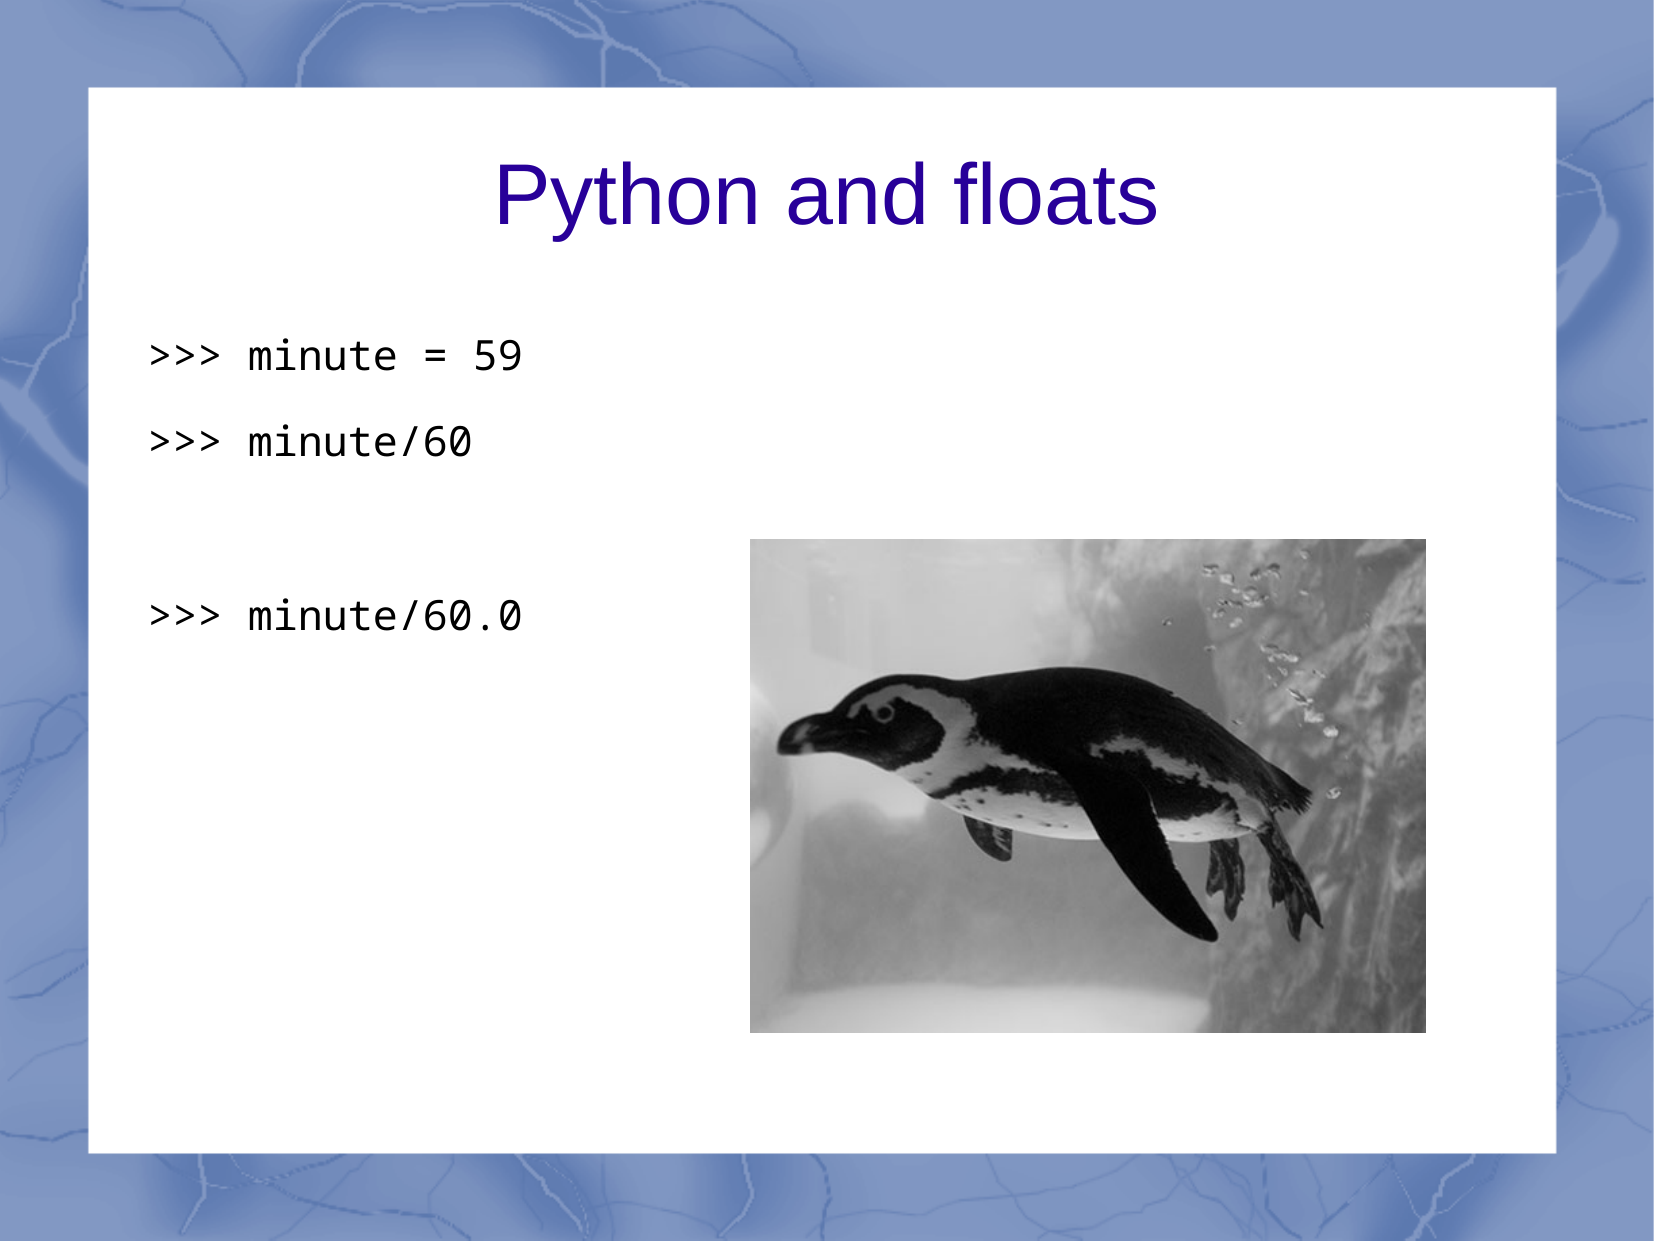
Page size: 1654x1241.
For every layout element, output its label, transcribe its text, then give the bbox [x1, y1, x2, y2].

title Python and floats [118, 90, 1536, 298]
list >>> minute = 59 >>> minute/60 >>> minute/60.0 [147, 325, 1506, 1031]
picture [0, 0, 1654, 1241]
